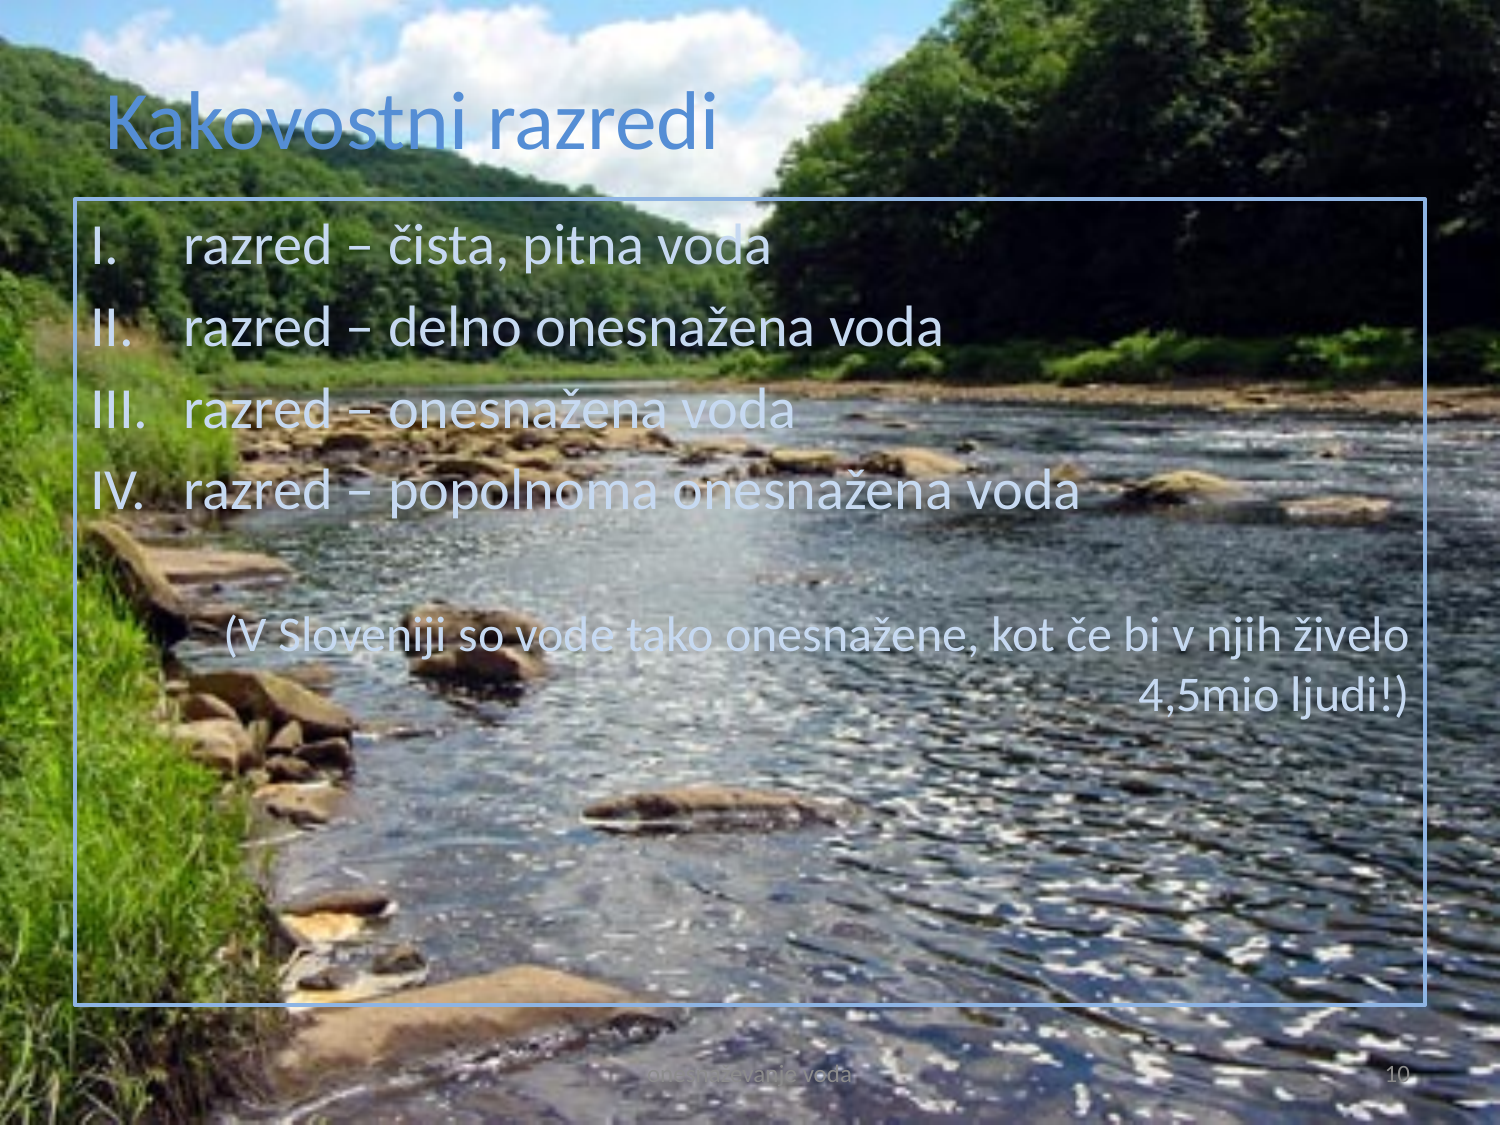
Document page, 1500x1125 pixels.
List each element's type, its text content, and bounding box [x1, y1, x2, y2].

list razred – čista, pitna voda razred – delno onesnažena voda razred – onesnažena voda razred – popolnoma onesnažena voda (V Sloveniji so vode tako onesnažene, kot če bi v njih živelo 4,5mio ljudi!) [75, 199, 1425, 1005]
title Kakovostni razredi [75, 45, 750, 188]
footer onesnaževanje voda [512, 1042, 988, 1103]
picture [0, 0, 1500, 1125]
slide_number <number> [1074, 1042, 1425, 1103]
